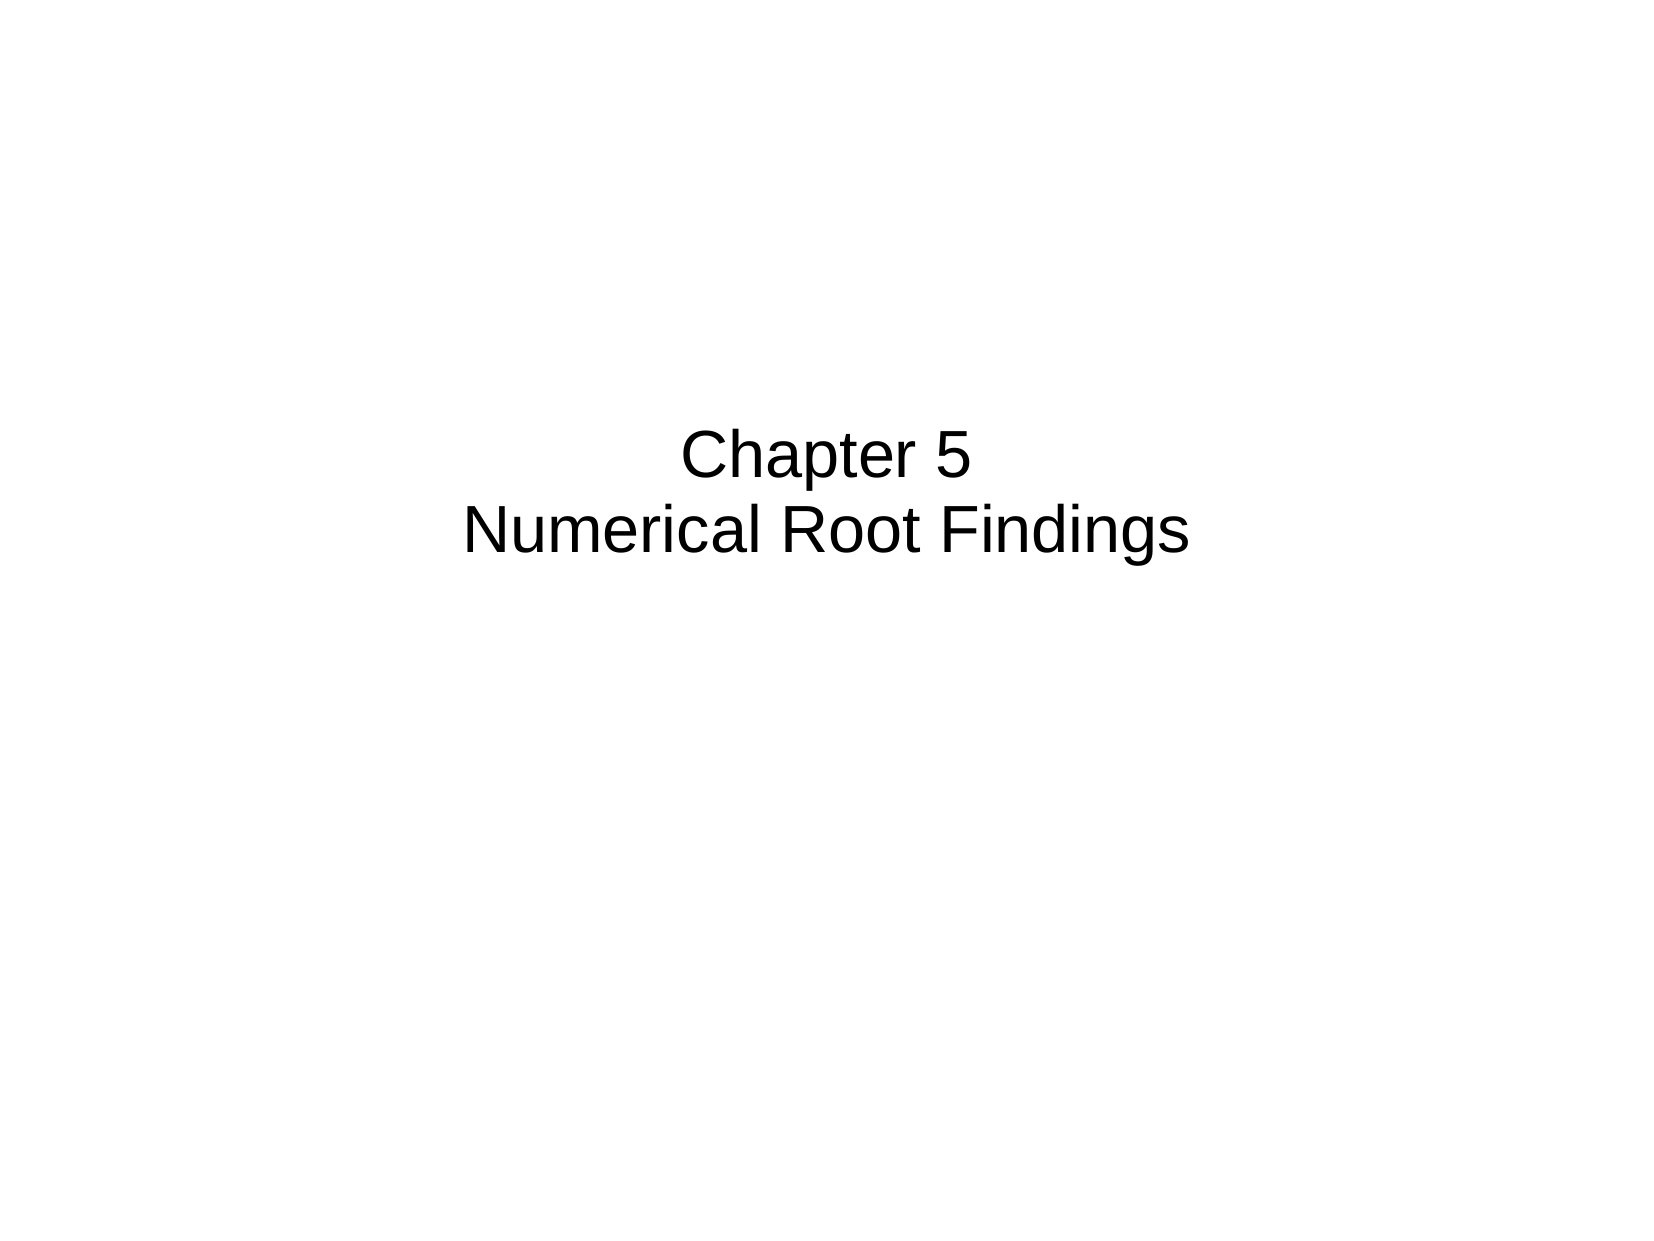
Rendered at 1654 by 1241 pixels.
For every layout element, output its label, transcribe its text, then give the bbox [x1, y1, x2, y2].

subtitle Chapter 5 Numerical Root Findings [82, 49, 1571, 1010]
